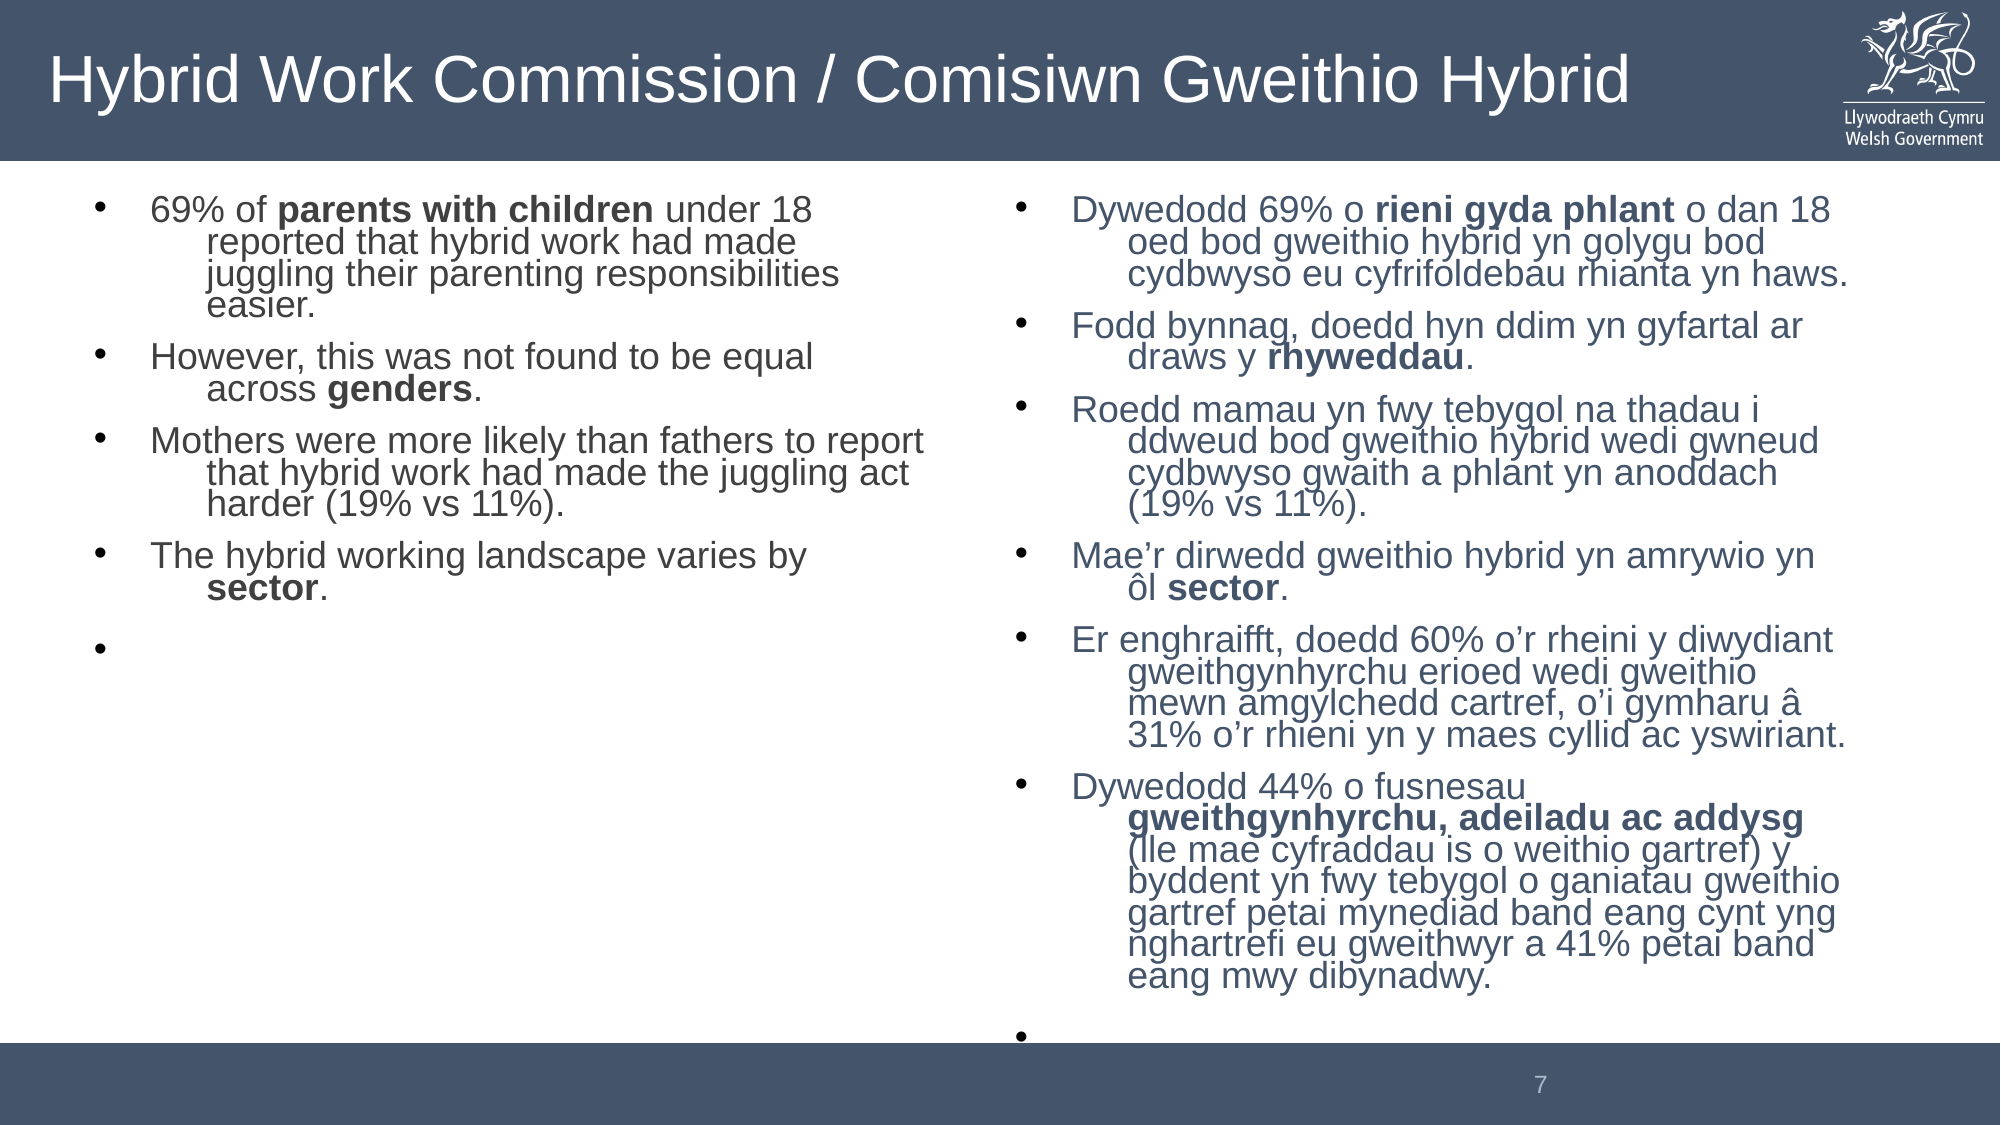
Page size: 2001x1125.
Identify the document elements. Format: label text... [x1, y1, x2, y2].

title Hybrid Work Commission / Comisiwn Gweithio Hybrid [33, 27, 1759, 134]
list Dywedodd 69% o rieni gyda phlant o dan 18 oed bod gweithio hybrid yn golygu bod cydbwyso eu cyfrifoldebau rhianta yn haws. Fodd bynnag, doedd hyn ddim yn gyfartal ar draws y rhyweddau. Roedd mamau yn fwy tebygol na thadau i ddweud bod gweithio hybrid wedi gwneud cydbwyso gwaith a phlant yn anoddach (19% vs 11%). Mae’r dirwedd gweithio hybrid yn amrywio yn ôl sector. Er enghraifft, doedd 60% o’r rheini y diwydiant gweithgynhyrchu erioed wedi gweithio mewn amgylchedd cartref, o’i gymharu â 31% o’r rhieni yn y maes cyllid ac yswiriant. Dywedodd 44% o fusnesau gweithgynhyrchu, adeiladu ac addysg (lle mae cyfraddau is o weithio gartref) y byddent yn fwy tebygol o ganiatau gweithio gartref petai mynediad band eang cynt yng nghartrefi eu gweithwyr a 41% petai band eang mwy dibynadwy. [999, 190, 1867, 1014]
text_box 7 [1518, 1053, 1969, 1114]
list 69% of parents with children under 18 reported that hybrid work had made juggling their parenting responsibilities easier. However, this was not found to be equal across genders. Mothers were more likely than fathers to report that hybrid work had made the juggling act harder (19% vs 11%). The hybrid working landscape varies by sector. [78, 190, 946, 1014]
